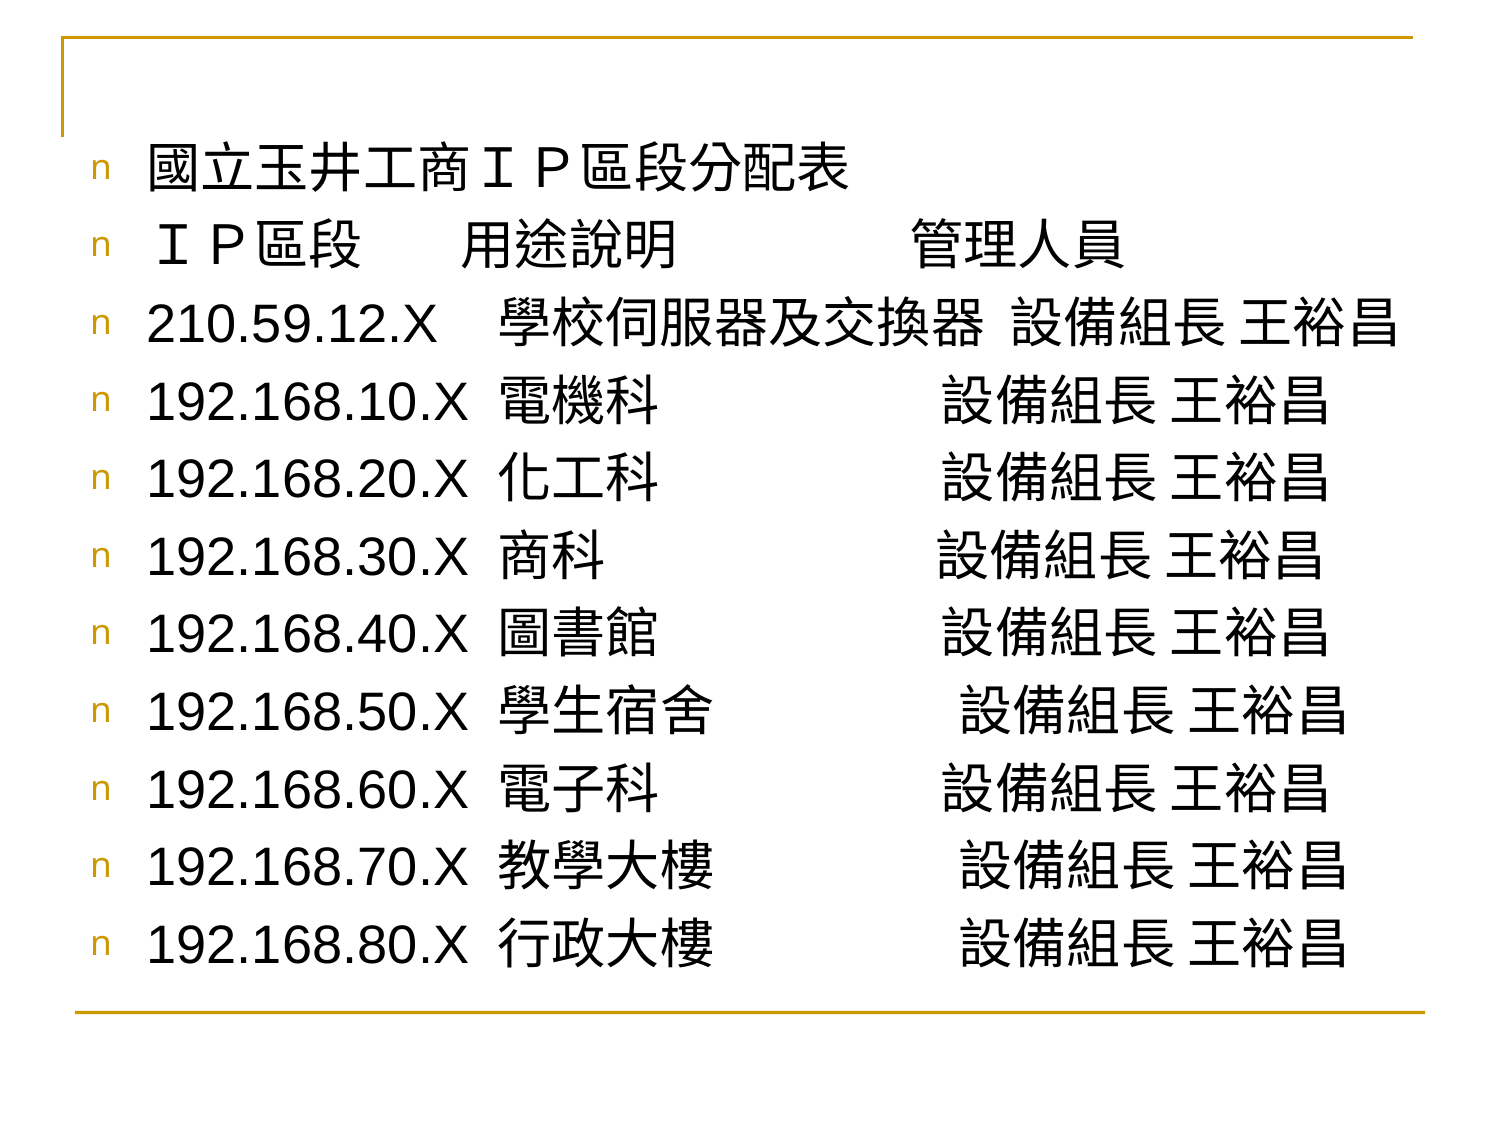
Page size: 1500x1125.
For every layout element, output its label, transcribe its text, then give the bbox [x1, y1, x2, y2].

list 國立玉井工商ＩＰ區段分配表 ＩＰ區段 用途說明 管理人員 210.59.12.X 學校伺服器及交換器 設備組長 王裕昌 192.168.10.X 電機科 設備組長 王裕昌 192.168.20.X 化工科 設備組長 王裕昌 192.168.30.X 商科 設備組長 王裕昌 192.168.40.X 圖書館 設備組長 王裕昌 192.168.50.X 學生宿舍 設備組長 王裕昌 192.168.60.X 電子科 設備組長 王裕昌 192.168.70.X 教學大樓 設備組長 王裕昌 192.168.80.X 行政大樓 設備組長 王裕昌 [75, 125, 1500, 1006]
